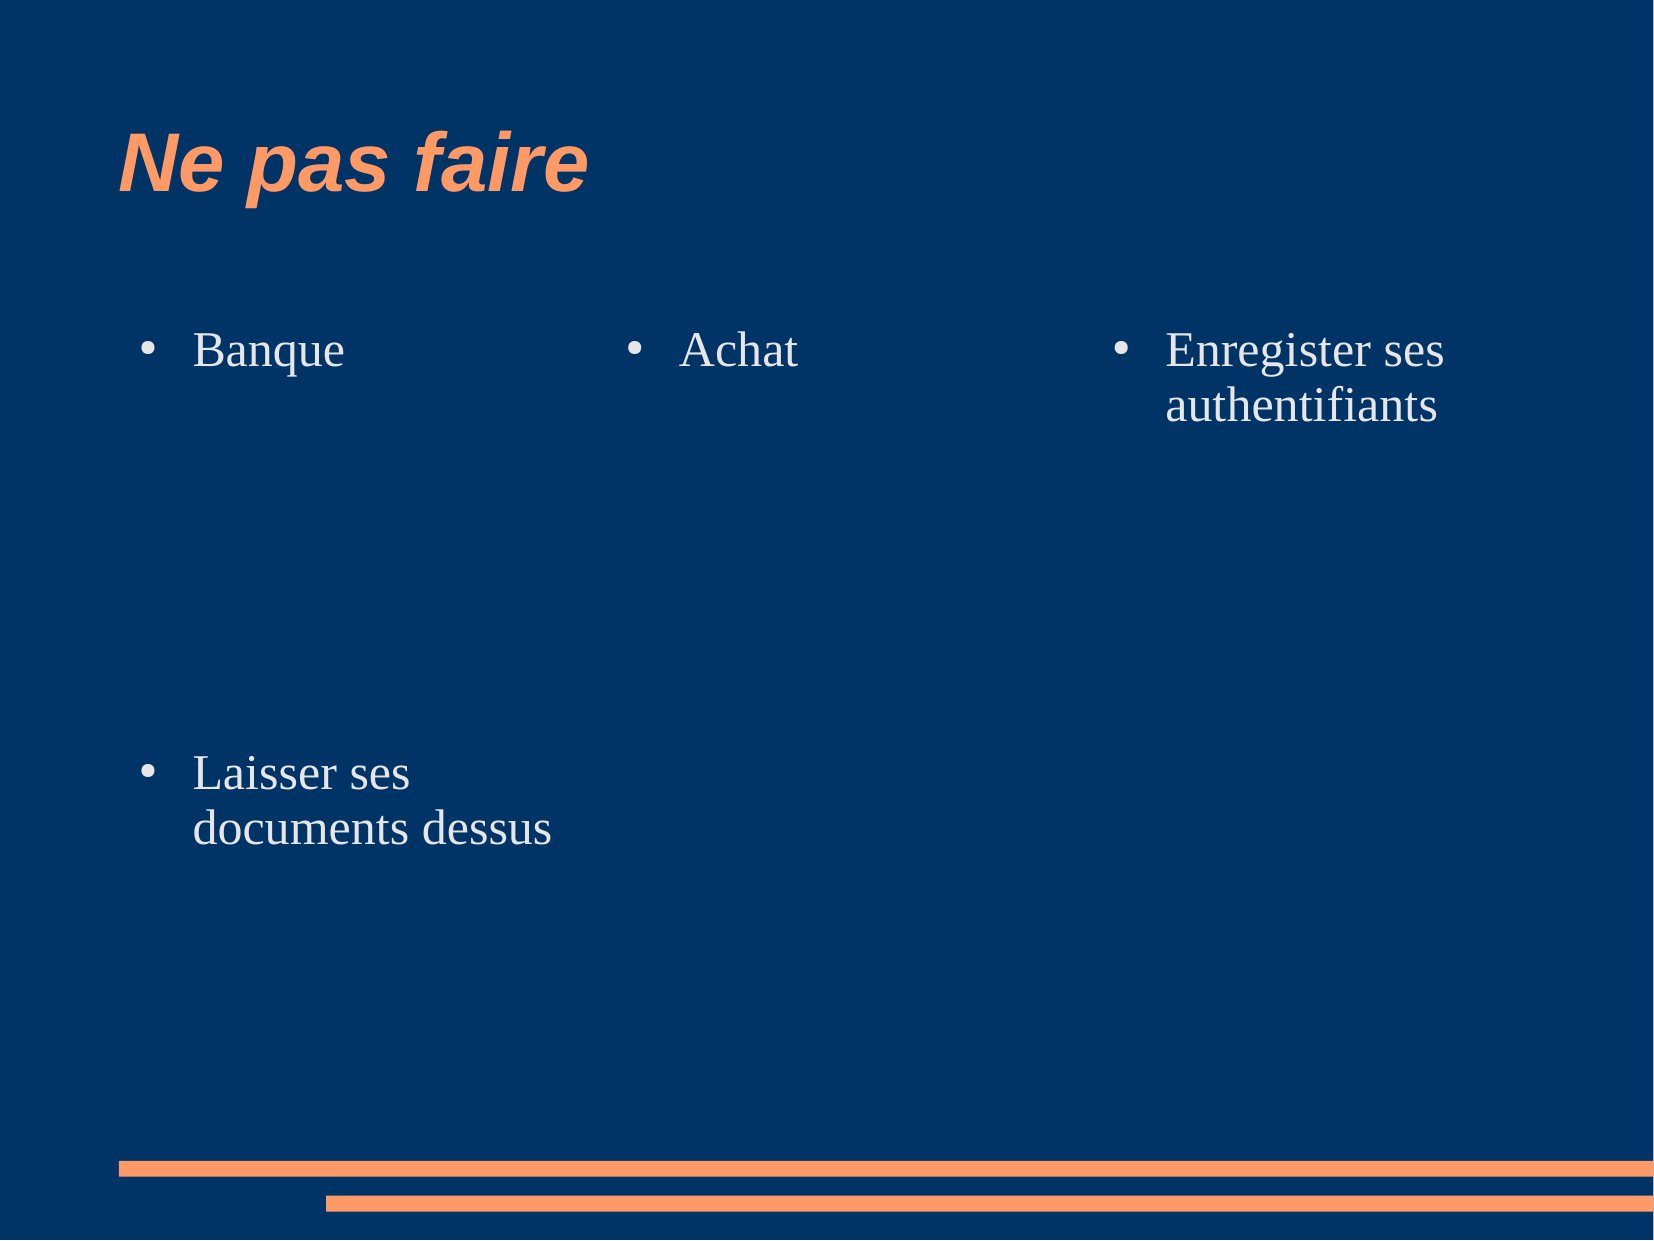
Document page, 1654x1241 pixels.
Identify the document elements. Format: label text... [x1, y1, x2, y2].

list Enregister ses authentifiants [1094, 322, 1558, 709]
list Achat [608, 322, 1072, 709]
list Banque [121, 322, 585, 709]
list Laisser ses documents dessus [121, 745, 585, 1132]
title Ne pas faire [118, 58, 1531, 266]
